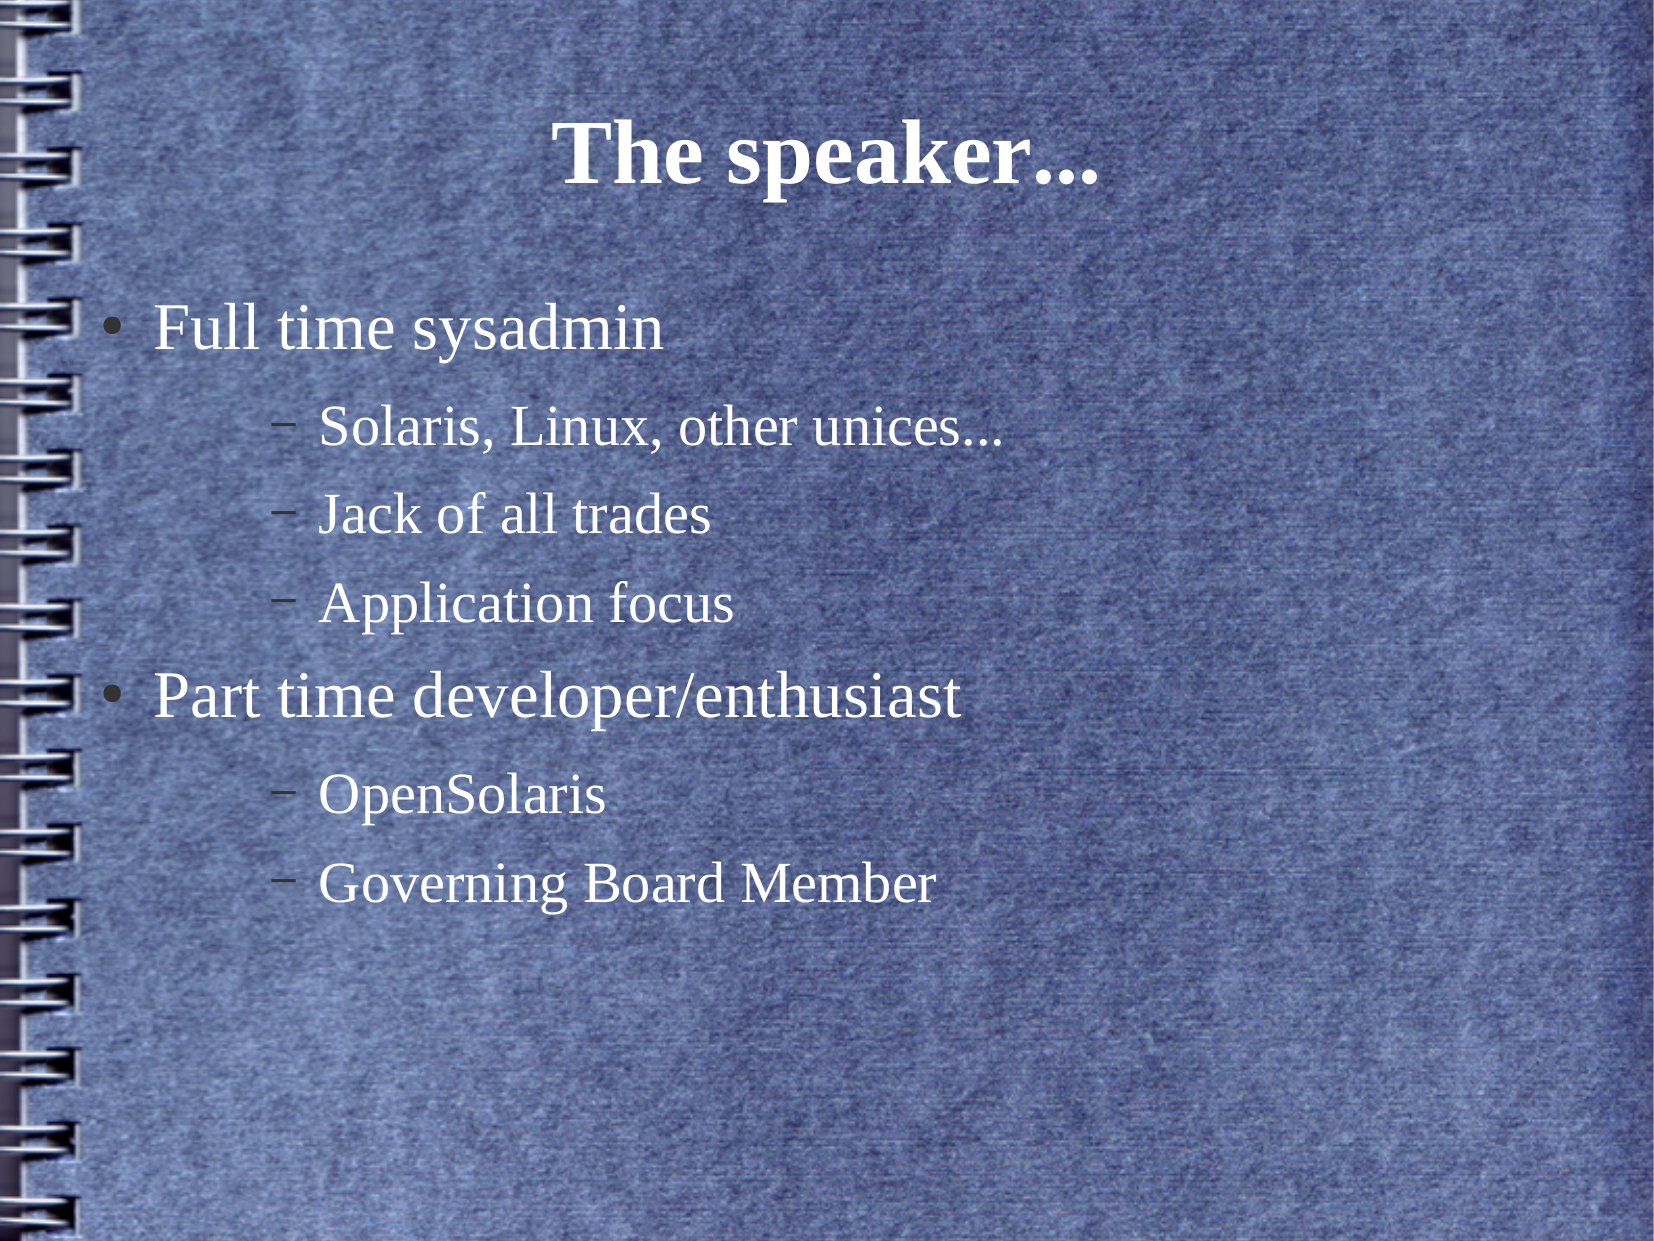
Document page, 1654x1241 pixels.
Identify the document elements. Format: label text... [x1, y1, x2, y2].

picture [0, 0, 1654, 1241]
title The speaker... [82, 49, 1571, 257]
list Full time sysadmin Solaris, Linux, other unices... Jack of all trades Application focus Part time developer/enthusiast OpenSolaris Governing Board Member [82, 290, 1571, 1109]
